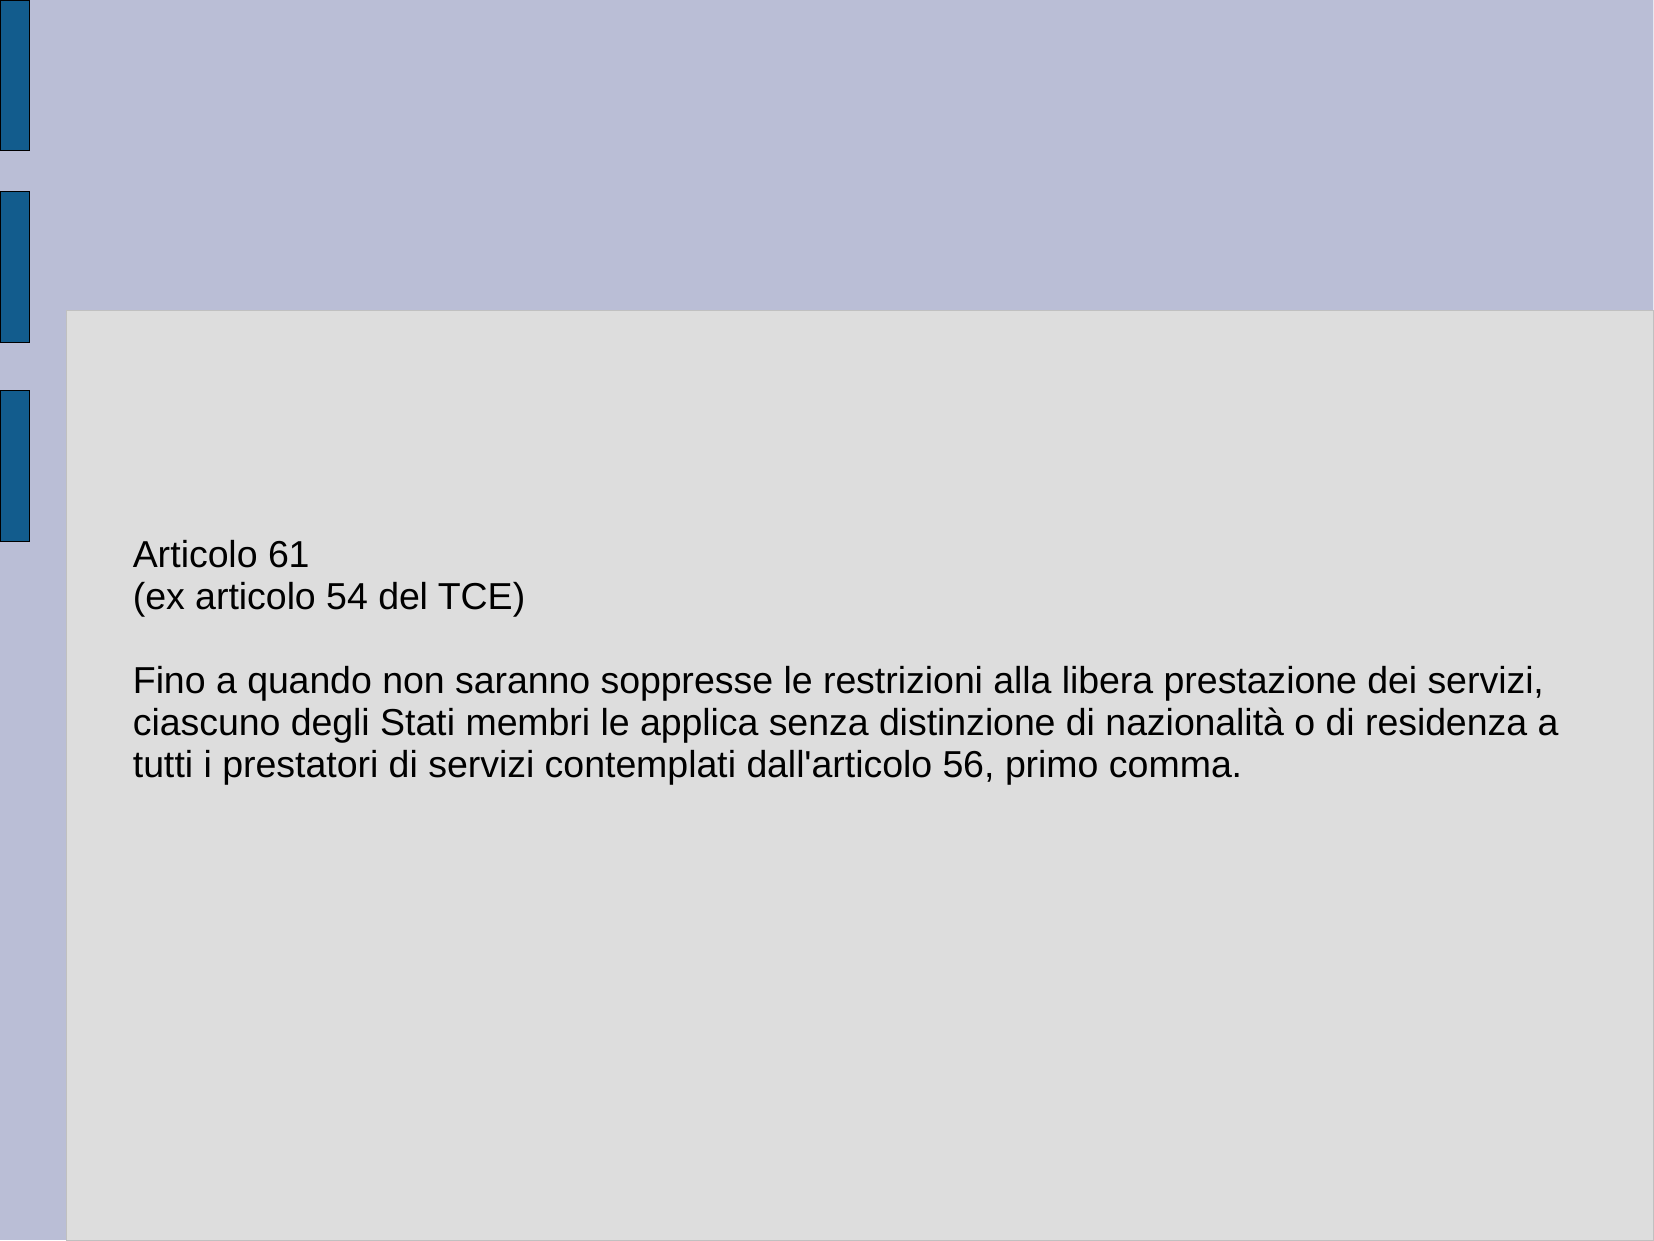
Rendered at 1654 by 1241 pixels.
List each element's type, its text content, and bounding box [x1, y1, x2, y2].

text_box Articolo 61 (ex articolo 54 del TCE) Fino a quando non saranno soppresse le restrizioni alla libera prestazione dei servizi, ciascuno degli Stati membri le applica senza distinzione di nazionalità o di residenza a tutti i prestatori di servizi contemplati dall'articolo 56, primo comma. [118, 526, 1633, 794]
